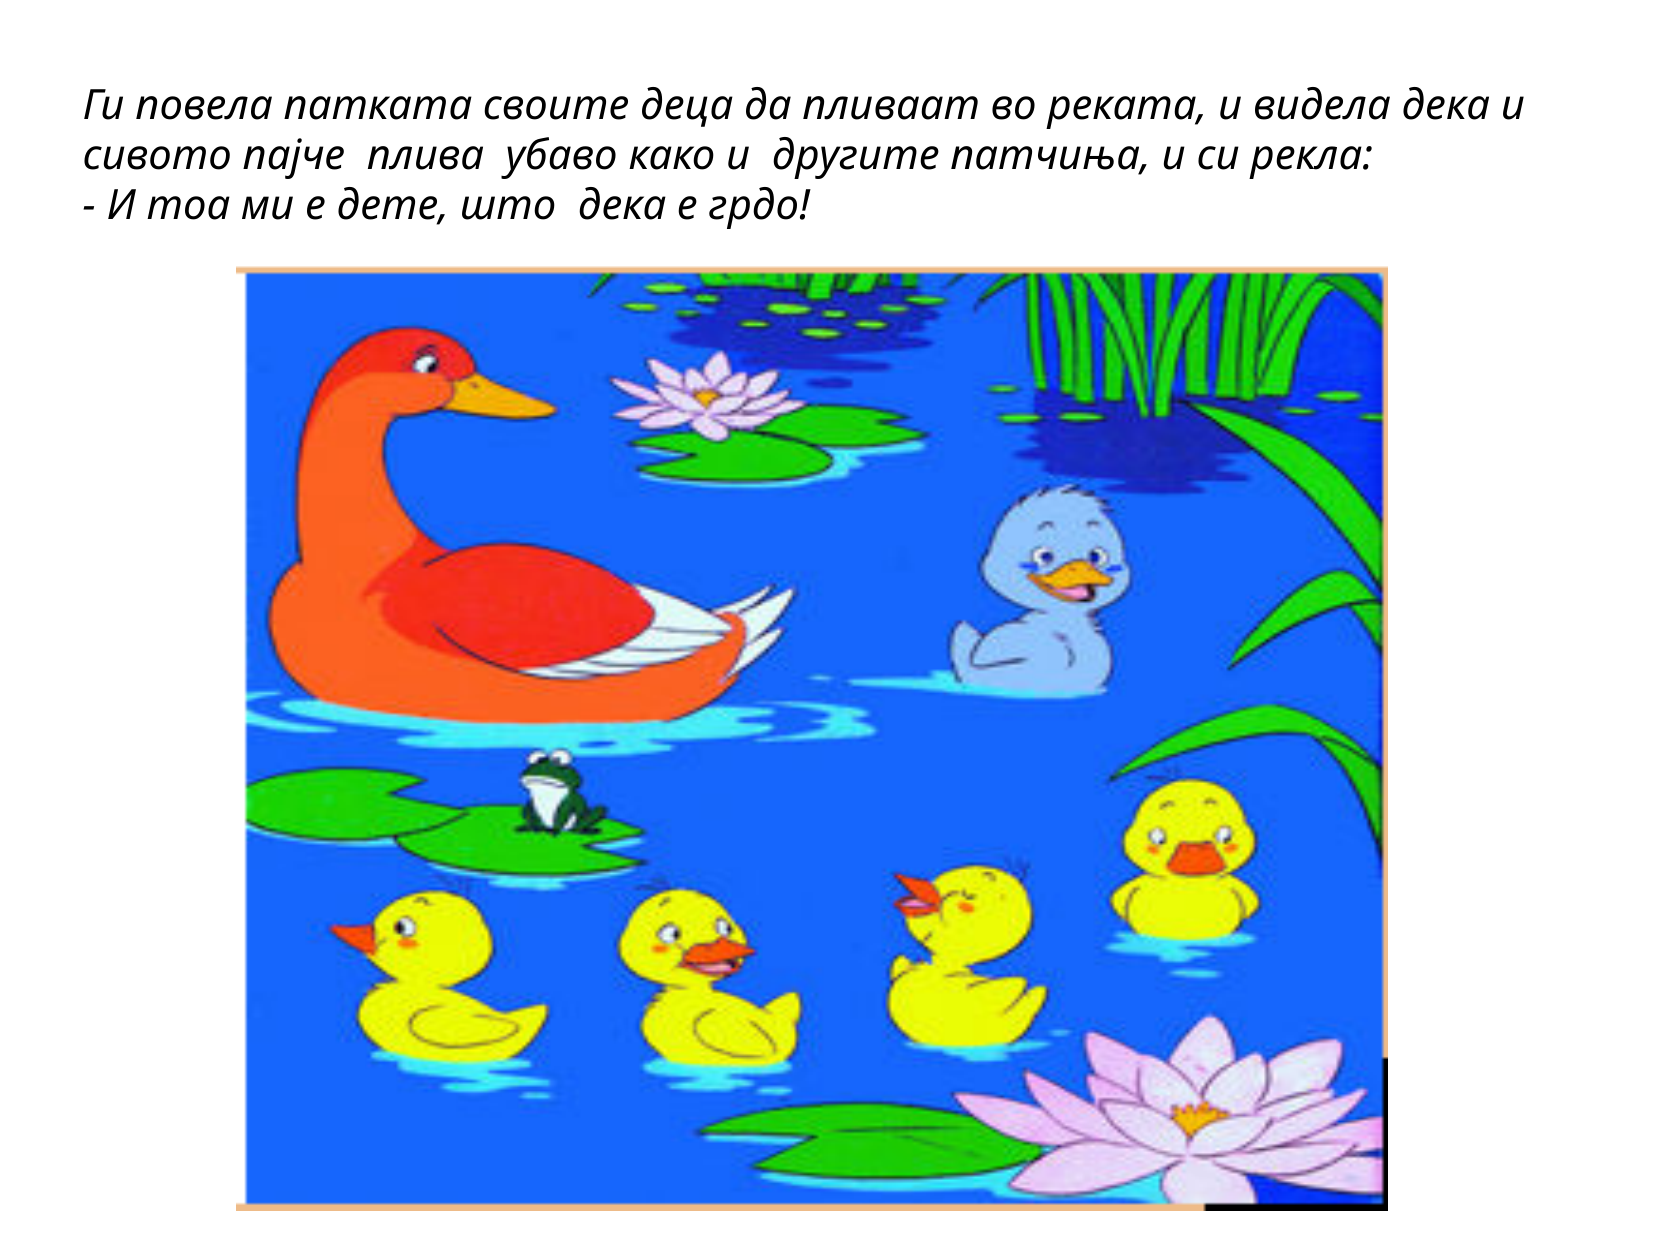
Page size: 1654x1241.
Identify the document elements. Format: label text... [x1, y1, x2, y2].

title Ги повела патката своите деца да пливаат во реката, и видела дека и сивото пајче плива убаво како и другите патчиња, и си рекла: - И тоа ми е дете, што дека е грдо! [82, 55, 1571, 250]
picture [236, 265, 1388, 1211]
